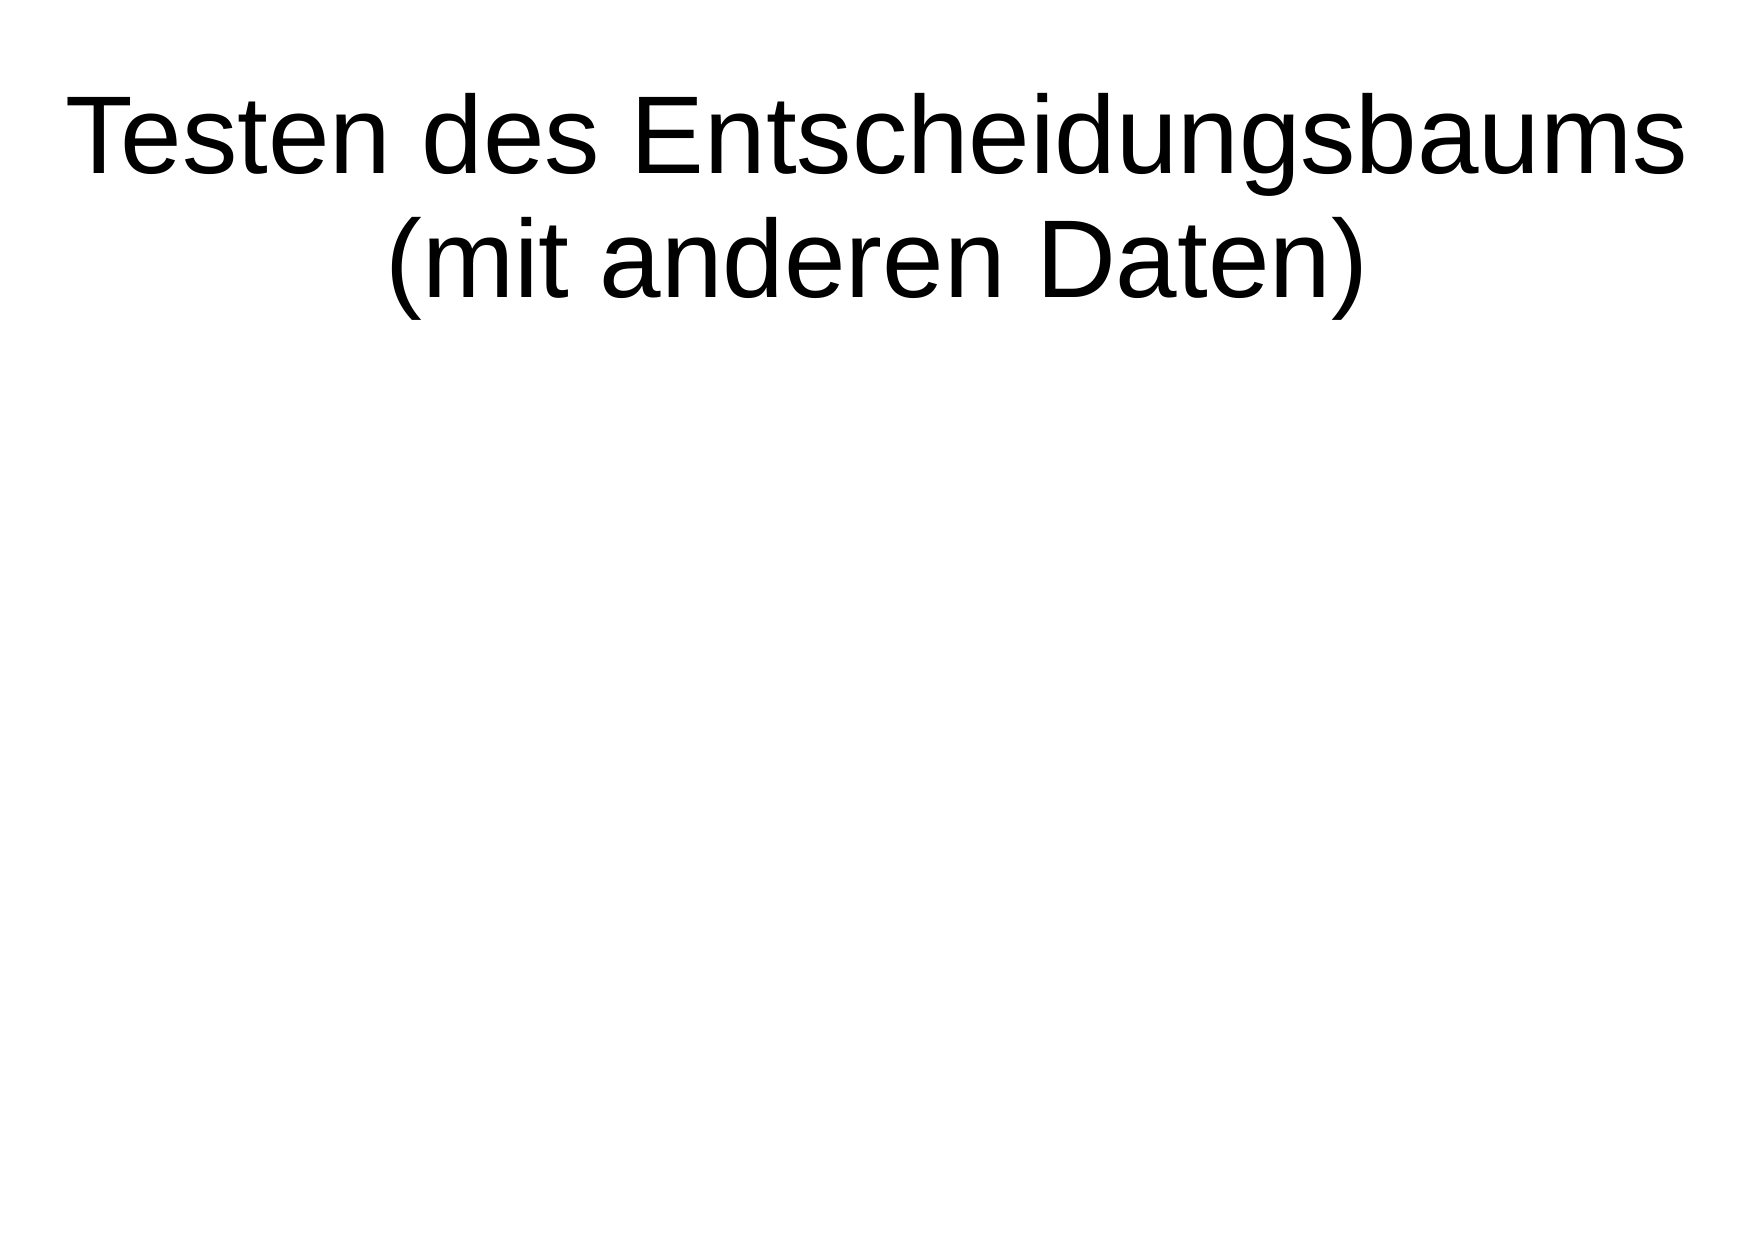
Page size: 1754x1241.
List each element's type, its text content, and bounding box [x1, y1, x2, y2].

title Testen des Entscheidungsbaums (mit anderen Daten) [0, 12, 1754, 383]
